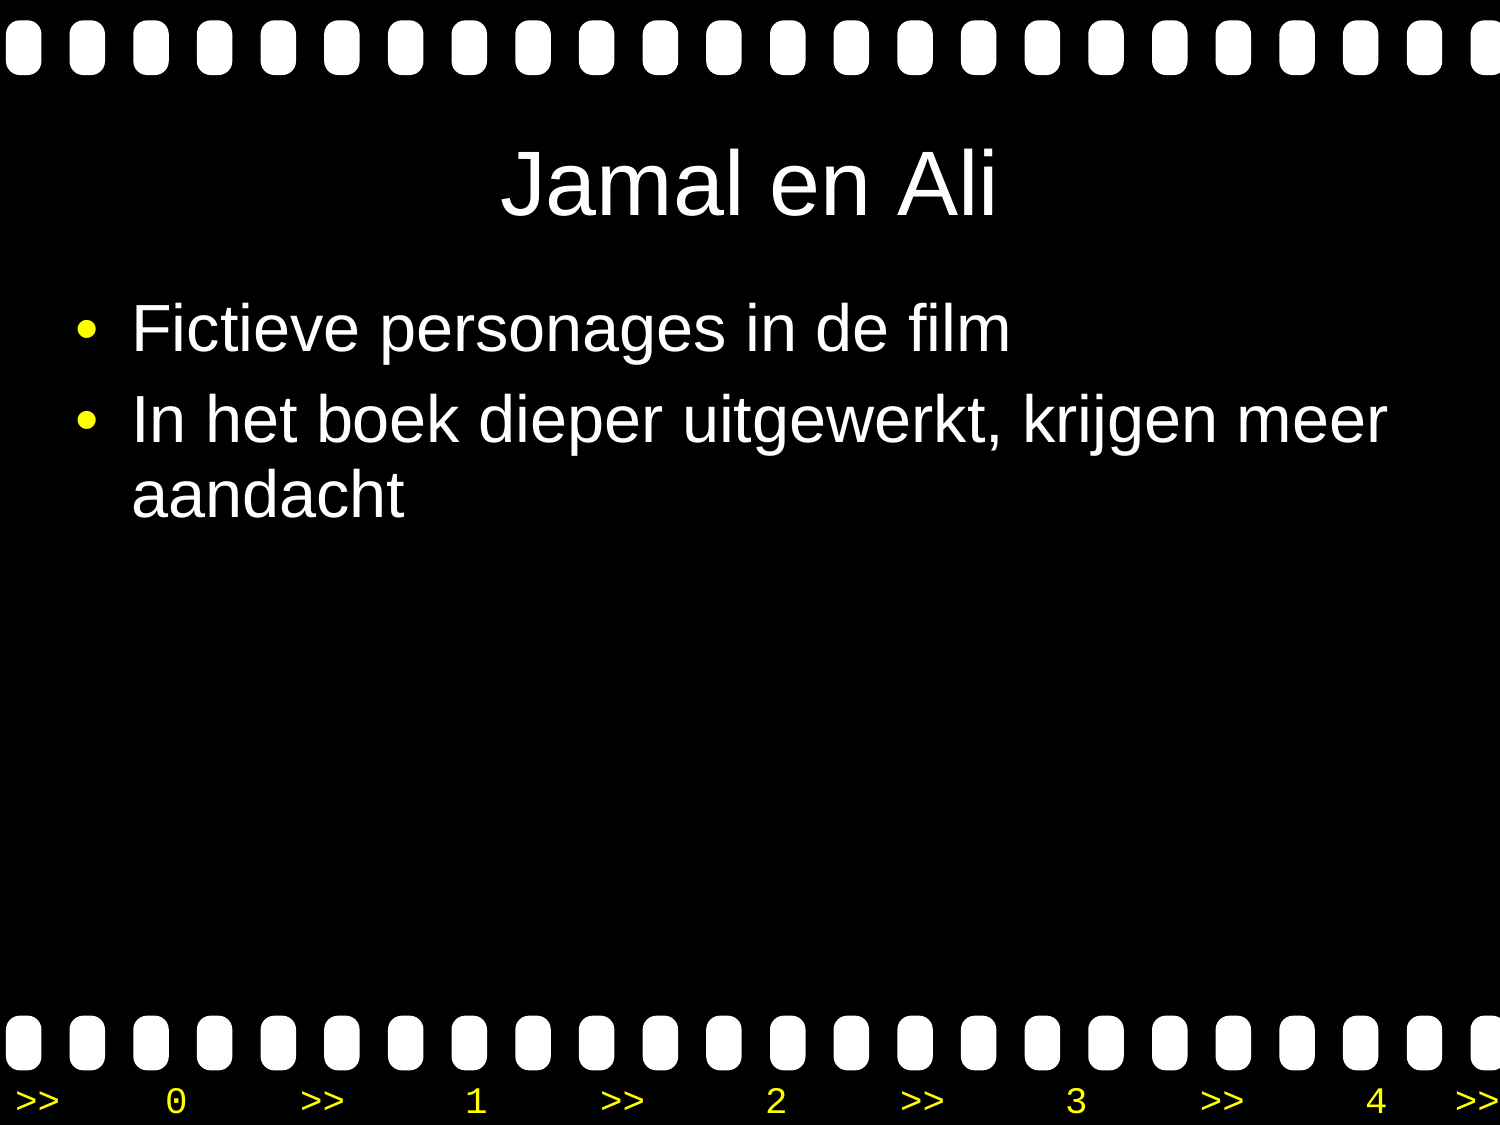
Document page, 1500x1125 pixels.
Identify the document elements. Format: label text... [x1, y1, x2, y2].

list Fictieve personages in de film In het boek dieper uitgewerkt, krijgen meer aandacht [75, 290, 1426, 1019]
title Jamal en Ali [75, 97, 1426, 271]
